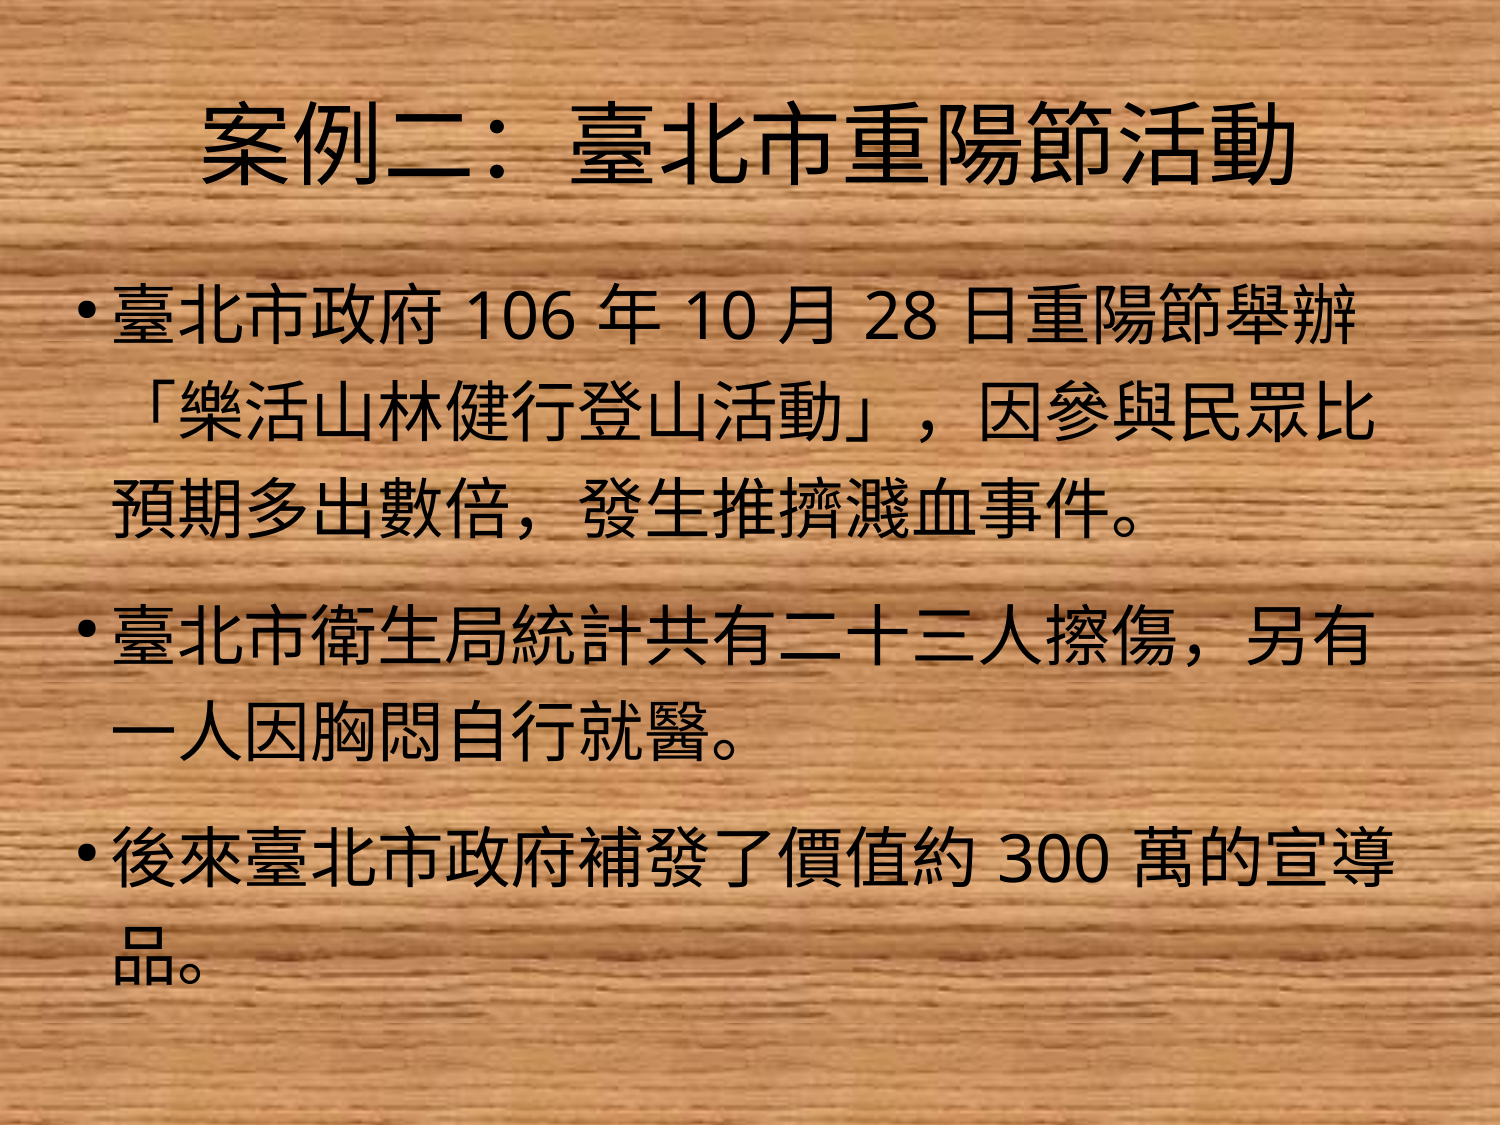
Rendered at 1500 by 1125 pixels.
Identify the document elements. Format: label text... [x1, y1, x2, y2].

title 案例二：臺北市重陽節活動 [75, 45, 1425, 233]
picture [0, 0, 1500, 1125]
list 臺北市政府106年10月28日重陽節舉辦「樂活山林健行登山活動」，因參與民眾比預期多出數倍，發生推擠濺血事件。 臺北市衛生局統計共有二十三人擦傷，另有一人因胸悶自行就醫。 後來臺北市政府補發了價值約300萬的宣導品。 [75, 262, 1425, 1005]
